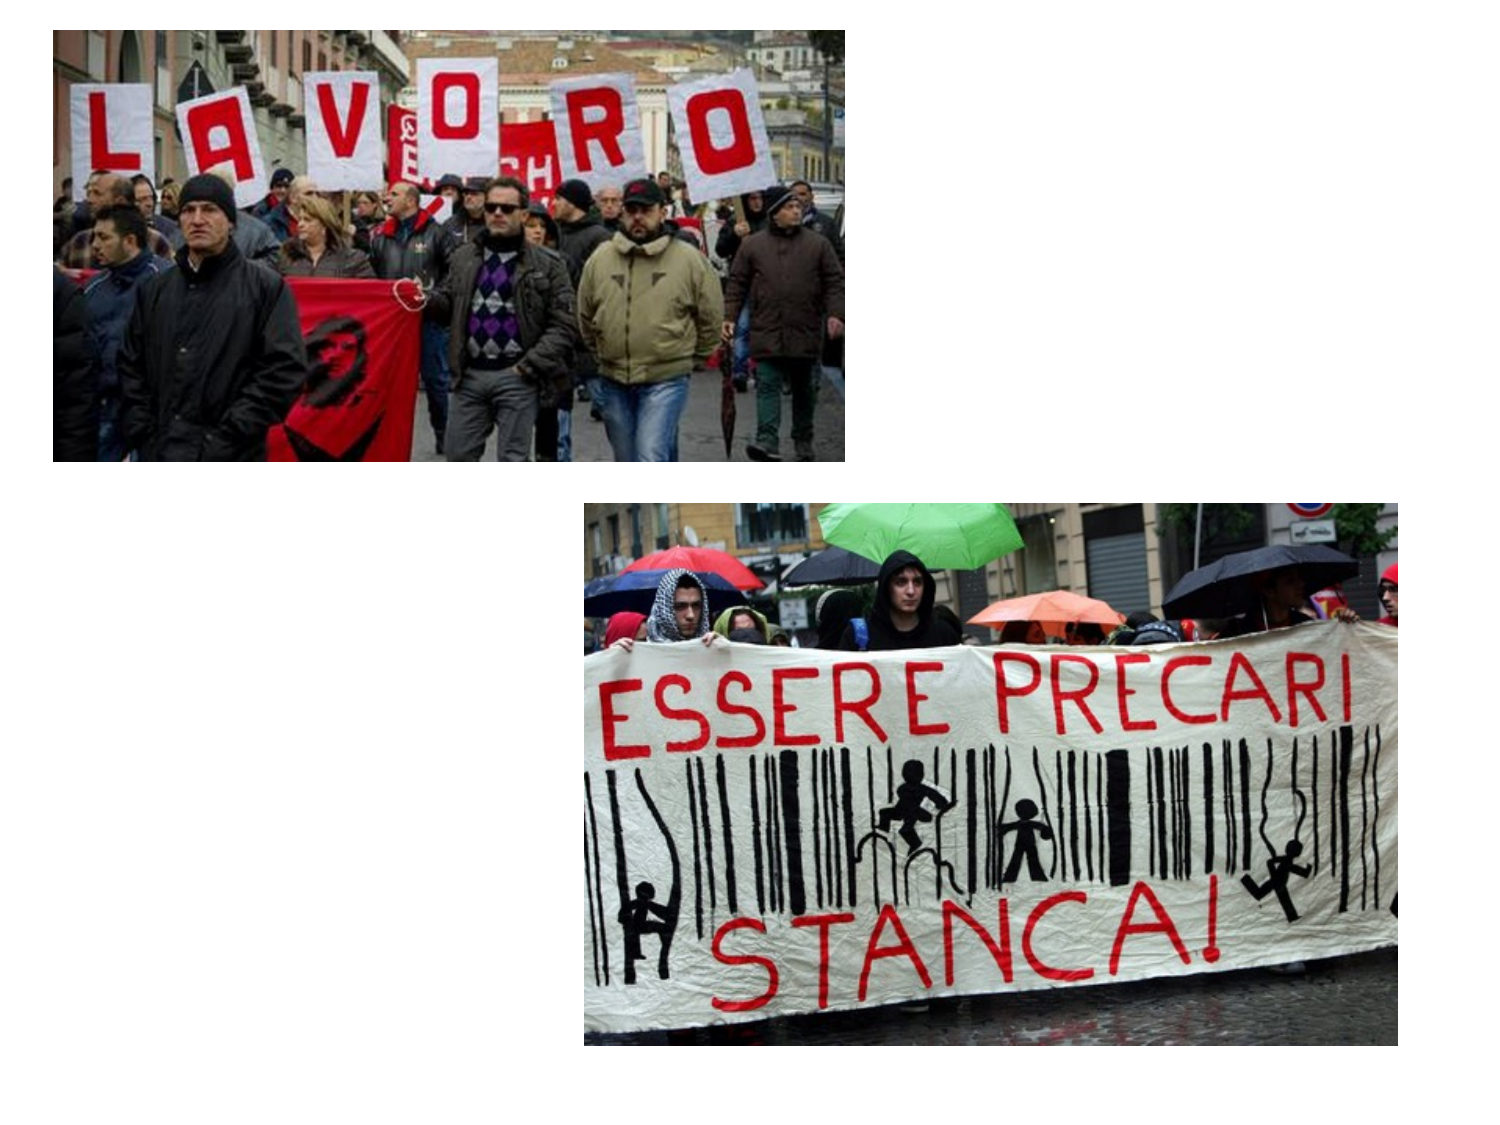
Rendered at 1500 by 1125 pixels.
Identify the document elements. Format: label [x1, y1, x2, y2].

picture [53, 30, 845, 462]
picture [584, 503, 1398, 1046]
